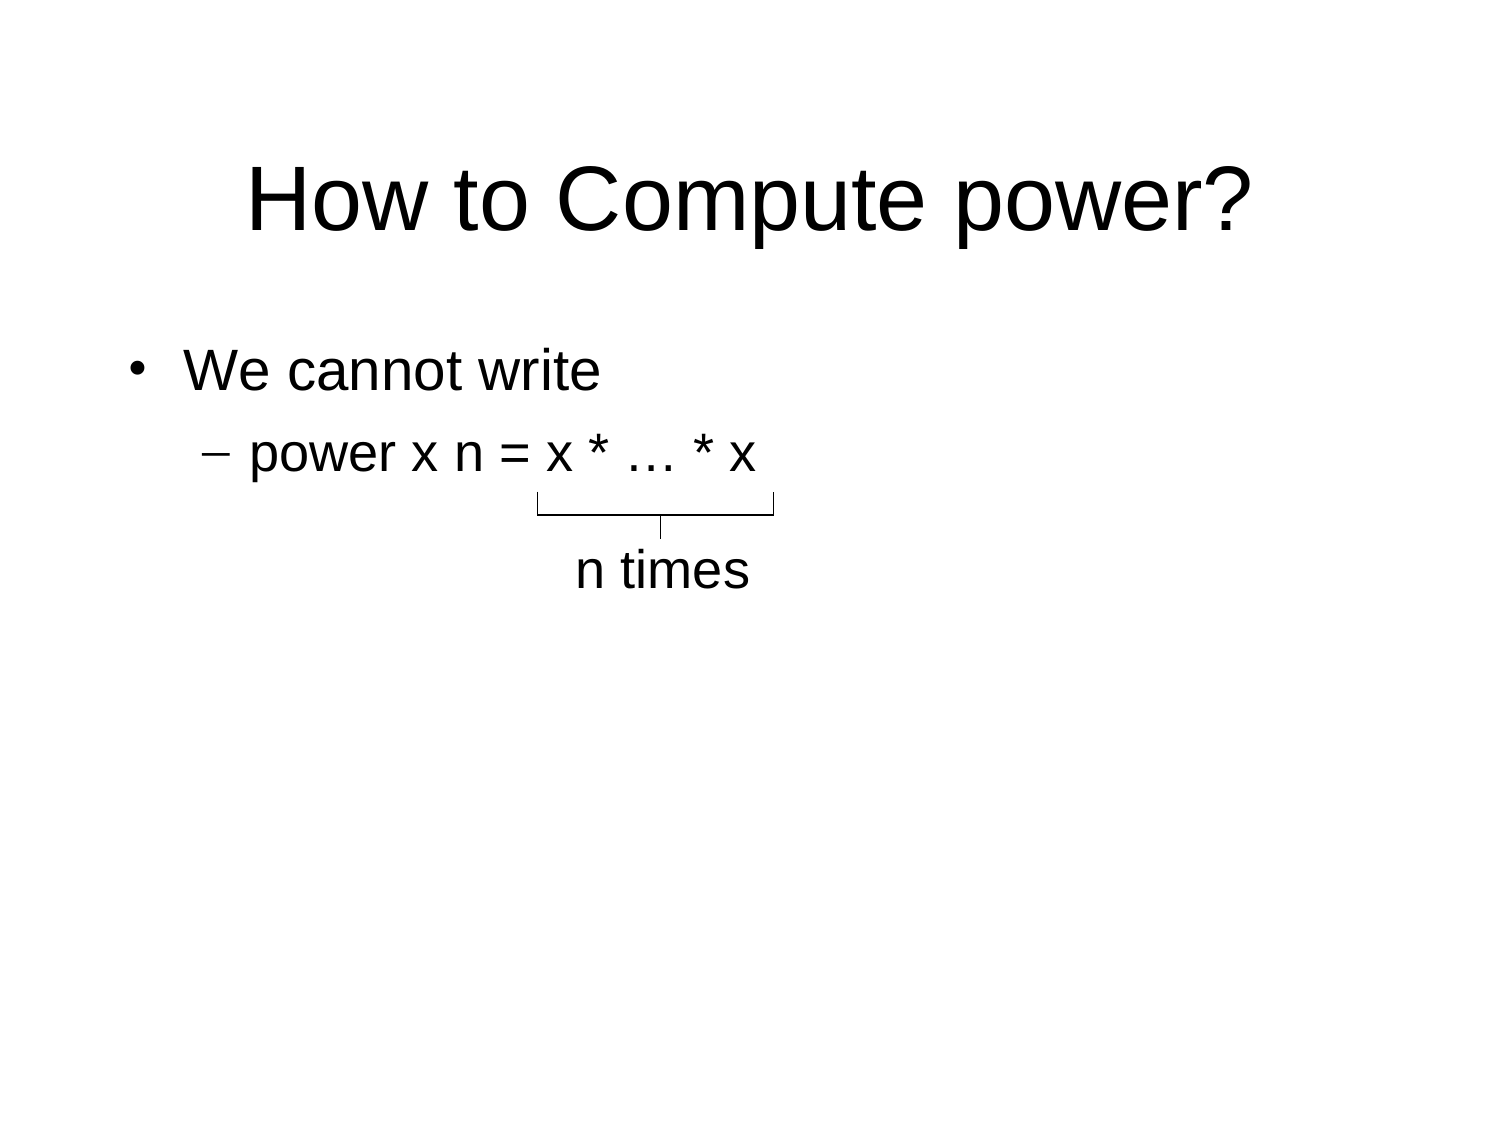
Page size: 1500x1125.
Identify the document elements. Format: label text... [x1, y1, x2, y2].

title How to Compute power? [112, 99, 1388, 288]
list We cannot write power x n = x * … * x [112, 324, 1388, 1000]
text_box n times [560, 527, 904, 608]
